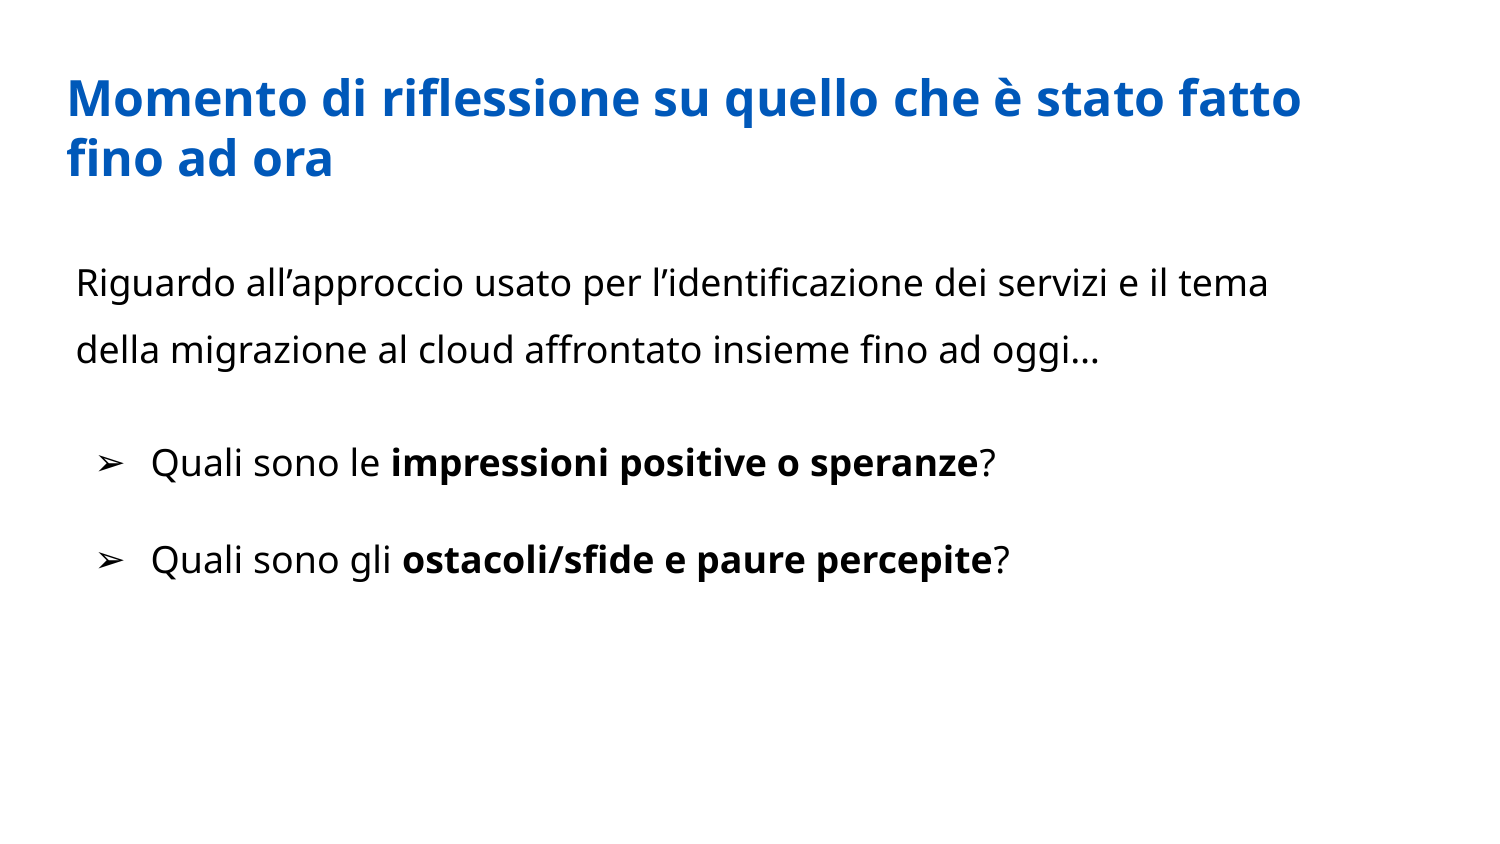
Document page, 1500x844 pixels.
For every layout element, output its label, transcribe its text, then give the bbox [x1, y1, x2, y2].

text_box Riguardo all’approccio usato per l’identificazione dei servizi e il tema della migrazione al cloud affrontato insieme fino ad oggi… Quali sono le impressioni positive o speranze? Quali sono gli ostacoli/sfide e paure percepite? [60, 221, 1380, 787]
title Momento di riflessione su quello che è stato fatto fino ad ora [51, 51, 1409, 161]
